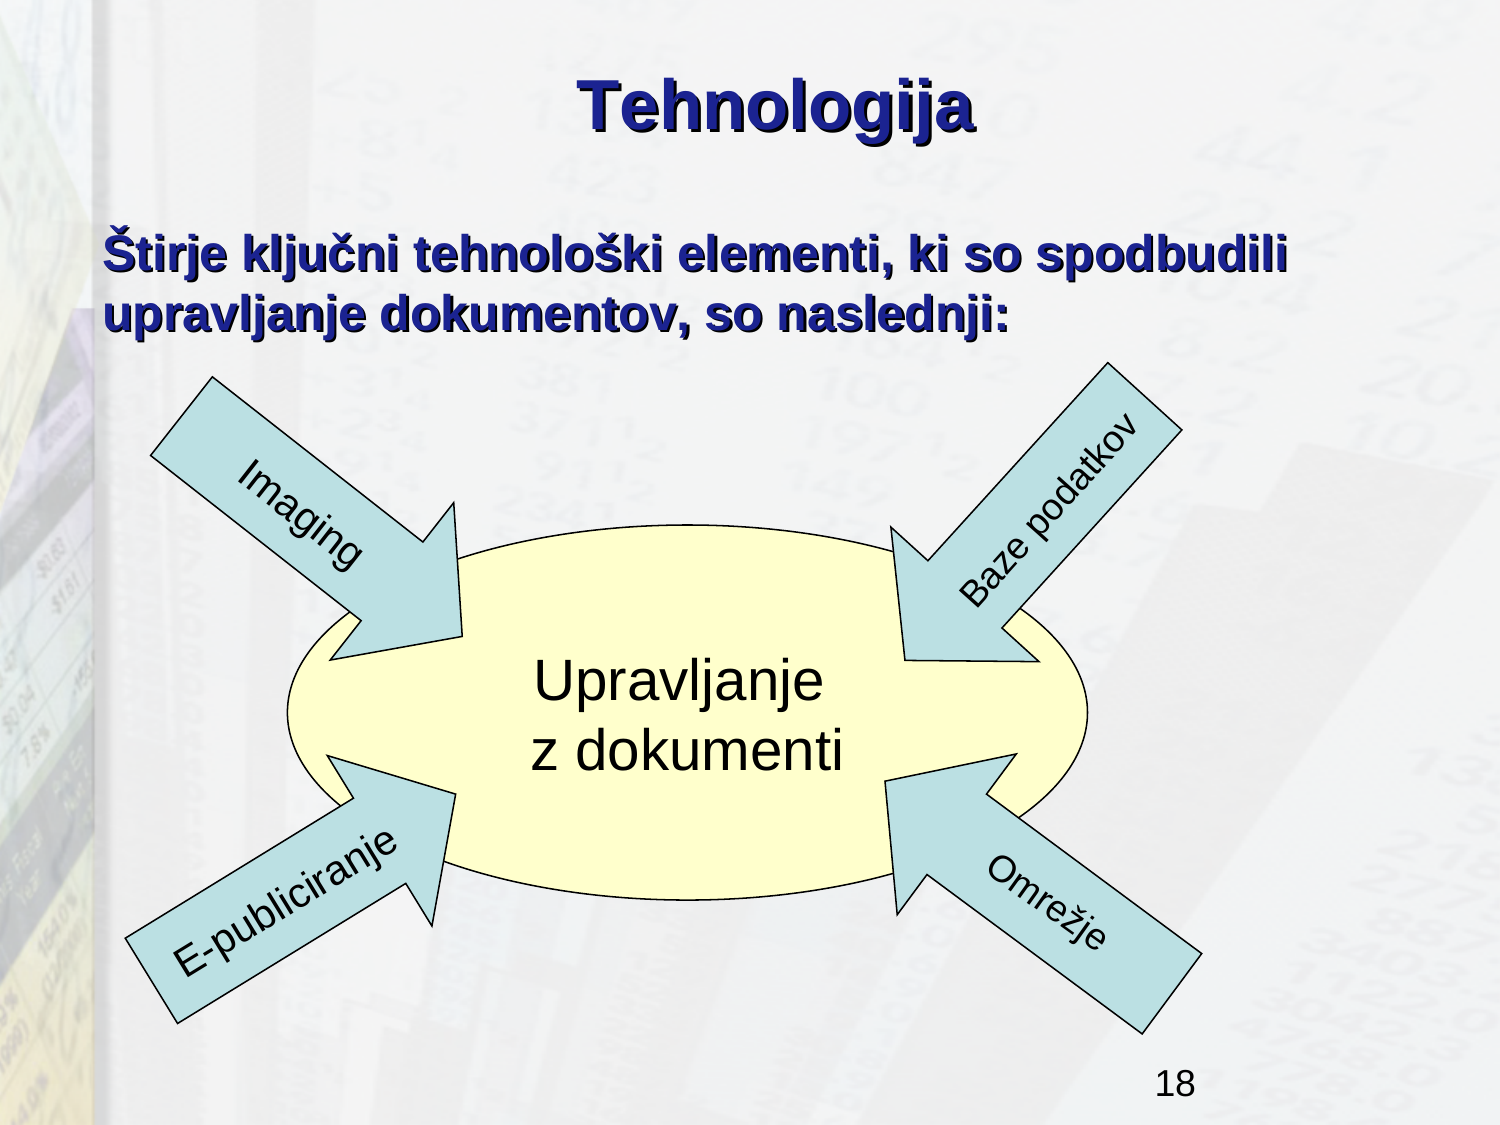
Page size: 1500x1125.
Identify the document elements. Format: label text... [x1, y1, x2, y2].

text_box Baze podatkov [932, 368, 1178, 633]
text_box Omrežje [962, 825, 1150, 985]
title Tehnologija [100, 7, 1451, 195]
picture [0, 0, 1500, 1125]
text_box [885, 753, 1202, 1034]
text_box [890, 362, 1182, 662]
text_box Imaging [150, 376, 463, 661]
text_box E-publiciranje [125, 755, 456, 1024]
list Štirje ključni tehnološki elementi, ki so spodbudili upravljanje dokumentov, so naslednji: [87, 212, 1435, 372]
text_box Upravljanje z dokumenti [287, 525, 1088, 901]
